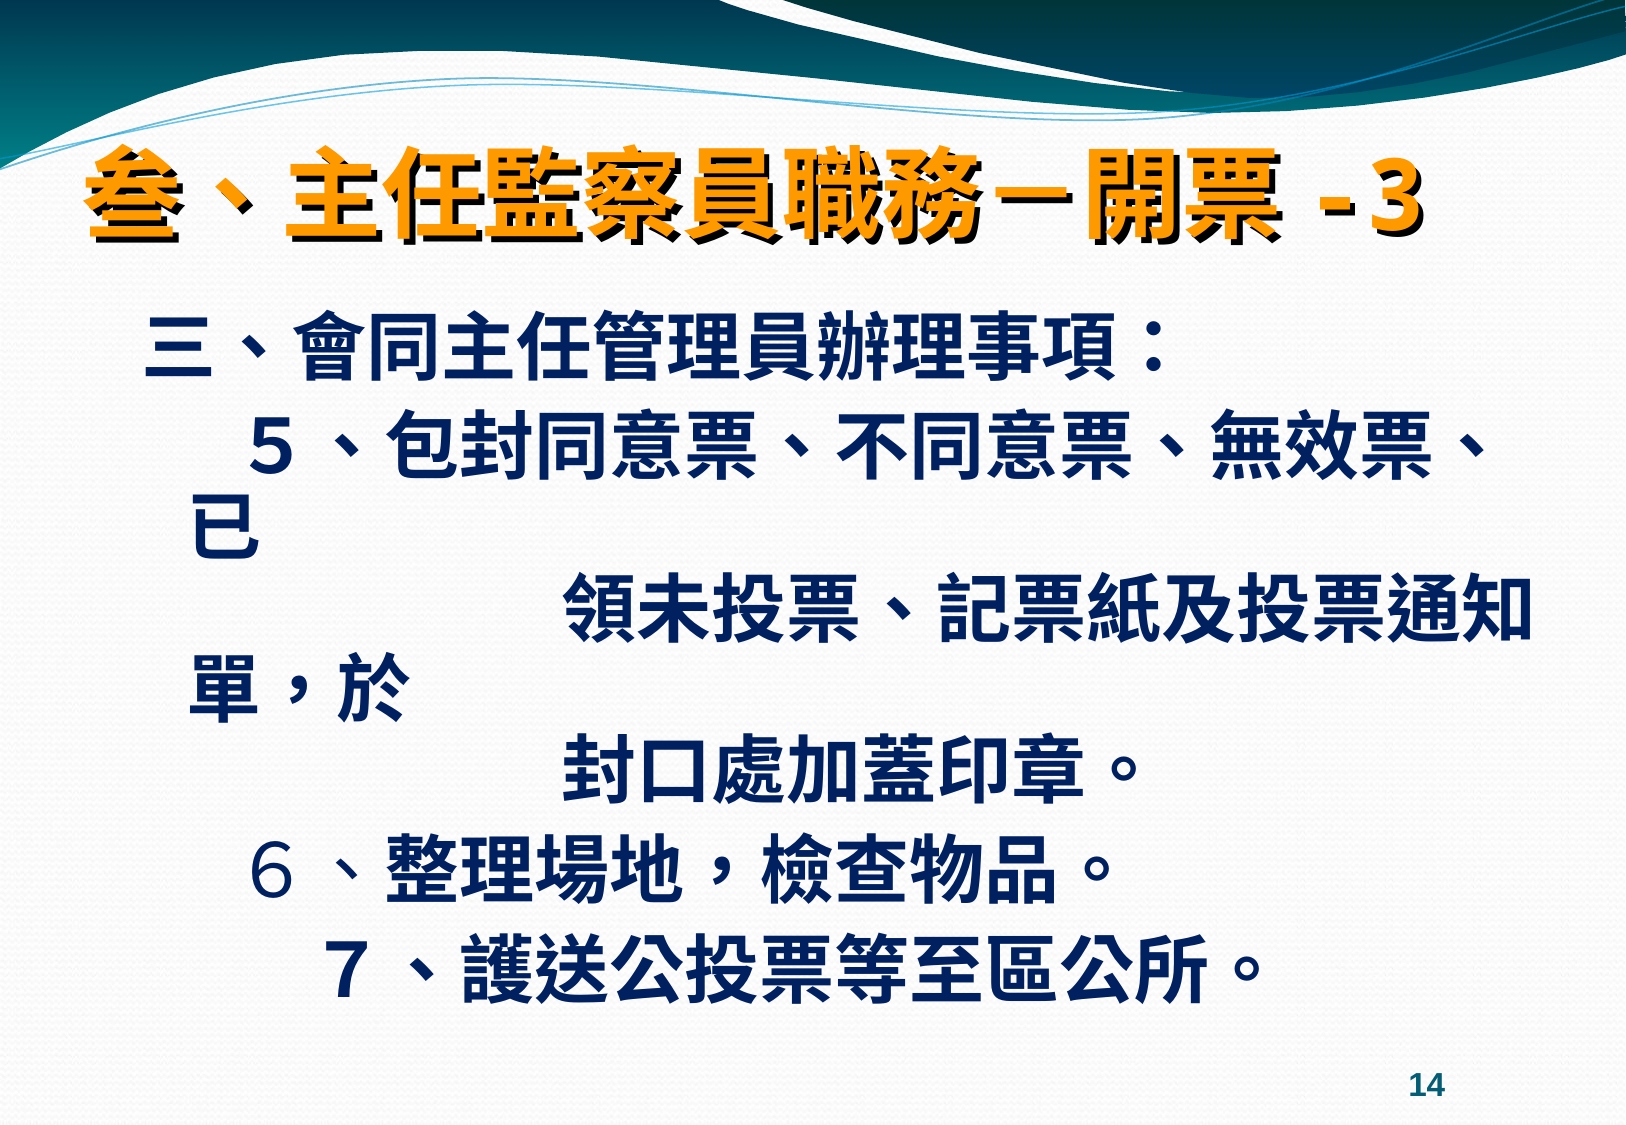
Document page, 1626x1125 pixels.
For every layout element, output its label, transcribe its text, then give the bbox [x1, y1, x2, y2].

text_box [1408, 1042, 1544, 1103]
title 叁、主任監察員職務－開票-3 [81, 106, 1544, 251]
list 三、會同主任管理員辦理事項： ５、包封同意票、不同意票、無效票、已 領未投票、記票紙及投票通知單，於 封口處加蓋印章。 ６、整理場地，檢查物品。 ７、護送公投票等至區公所。 [81, 302, 1563, 1103]
